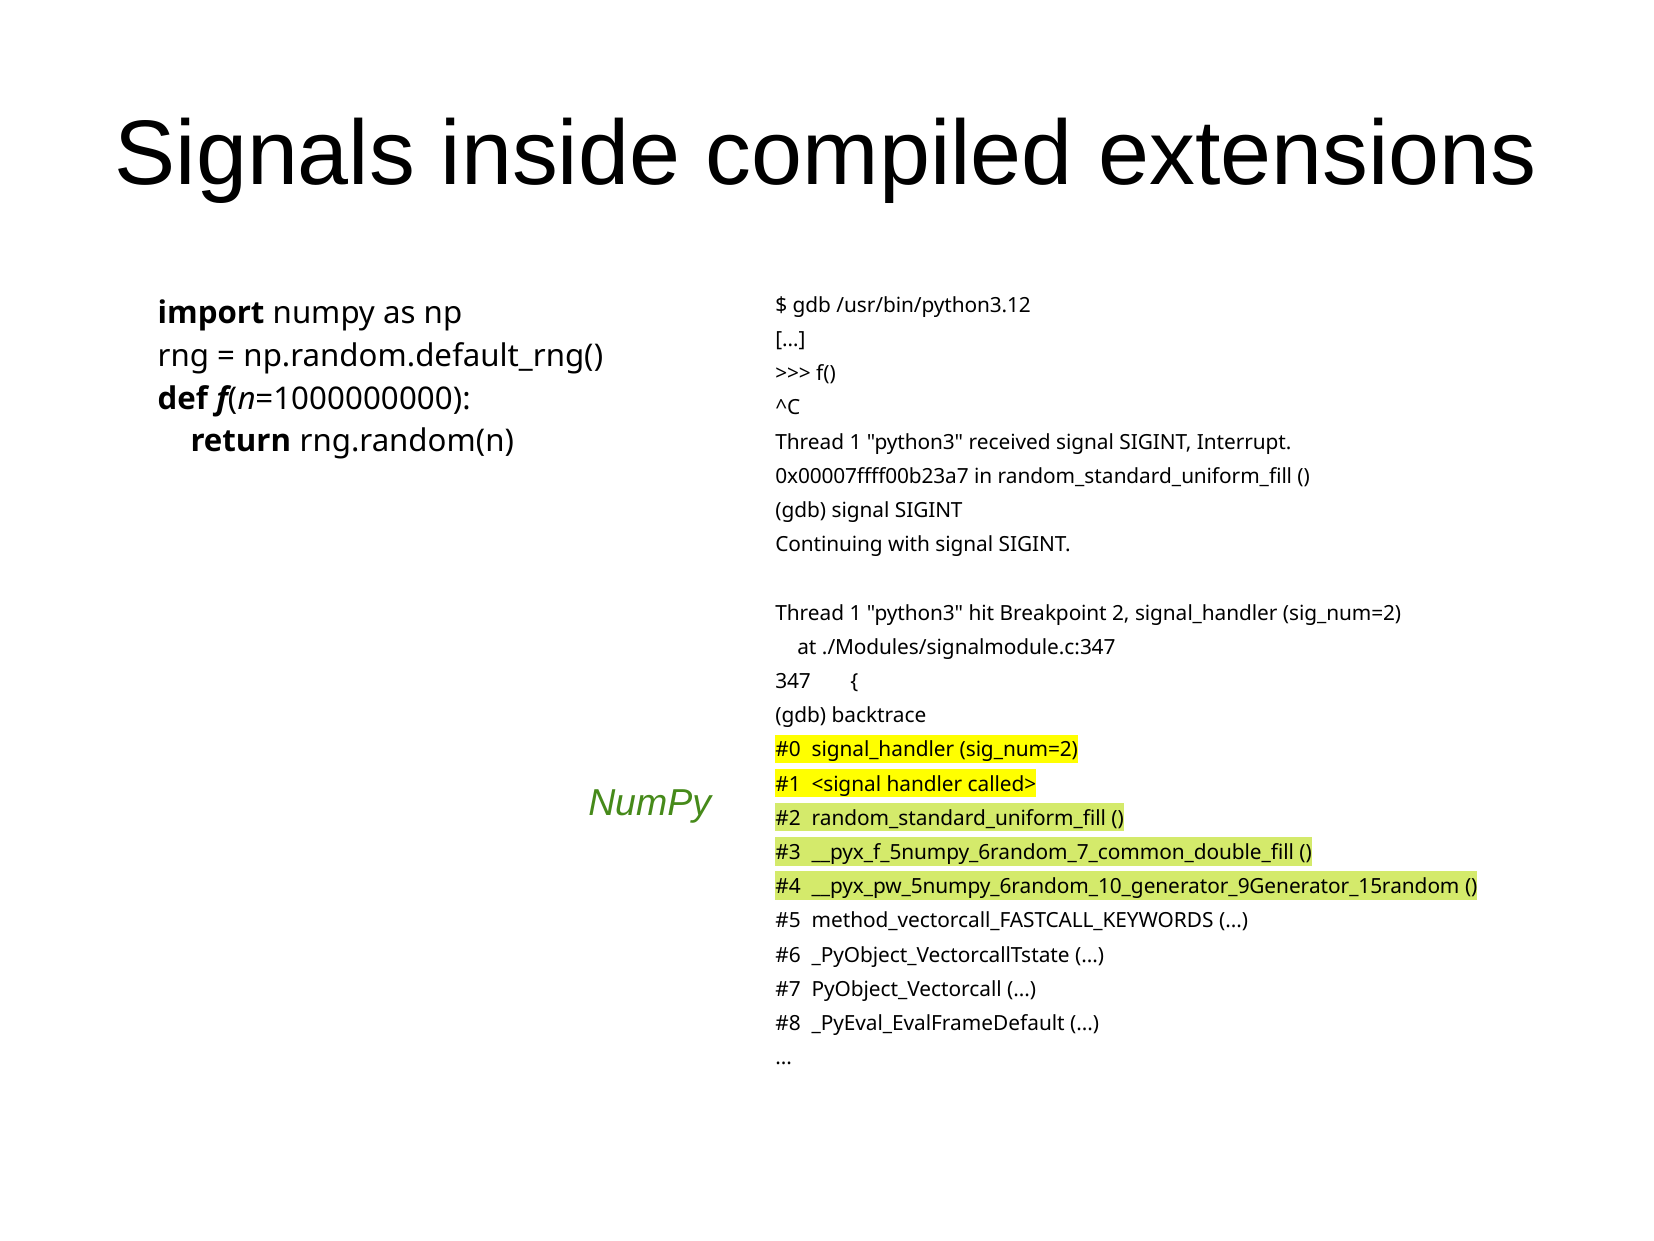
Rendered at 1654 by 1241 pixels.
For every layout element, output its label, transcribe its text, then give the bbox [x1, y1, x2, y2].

text_box NumPy [314, 774, 726, 833]
title Signals inside compiled extensions [82, 49, 1571, 257]
list $ gdb /usr/bin/python3.12 […] >>> f() ^C Thread 1 "python3" received signal SIGINT, Interrupt. 0x00007ffff00b23a7 in random_standard_uniform_fill () (gdb) signal SIGINT Continuing with signal SIGINT. Thread 1 "python3" hit Breakpoint 2, signal_handler (sig_num=2) at ./Modules/signalmodule.c:347 347 { (gdb) backtrace #0 signal_handler (sig_num=2) #1 <signal handler called> #2 random_standard_uniform_fill () #3 __pyx_f_5numpy_6random_7_common_double_fill () #4 __pyx_pw_5numpy_6random_10_generator_9Generator_15random () #5 method_vectorcall_FASTCALL_KEYWORDS (...) #6 _PyObject_VectorcallTstate (...) #7 PyObject_Vectorcall (...) #8 _PyEval_EvalFrameDefault (...) ... [775, 290, 1633, 1201]
list import numpy as np rng = np.random.default_rng() def f(n=1000000000): return rng.random(n) [82, 290, 775, 1201]
